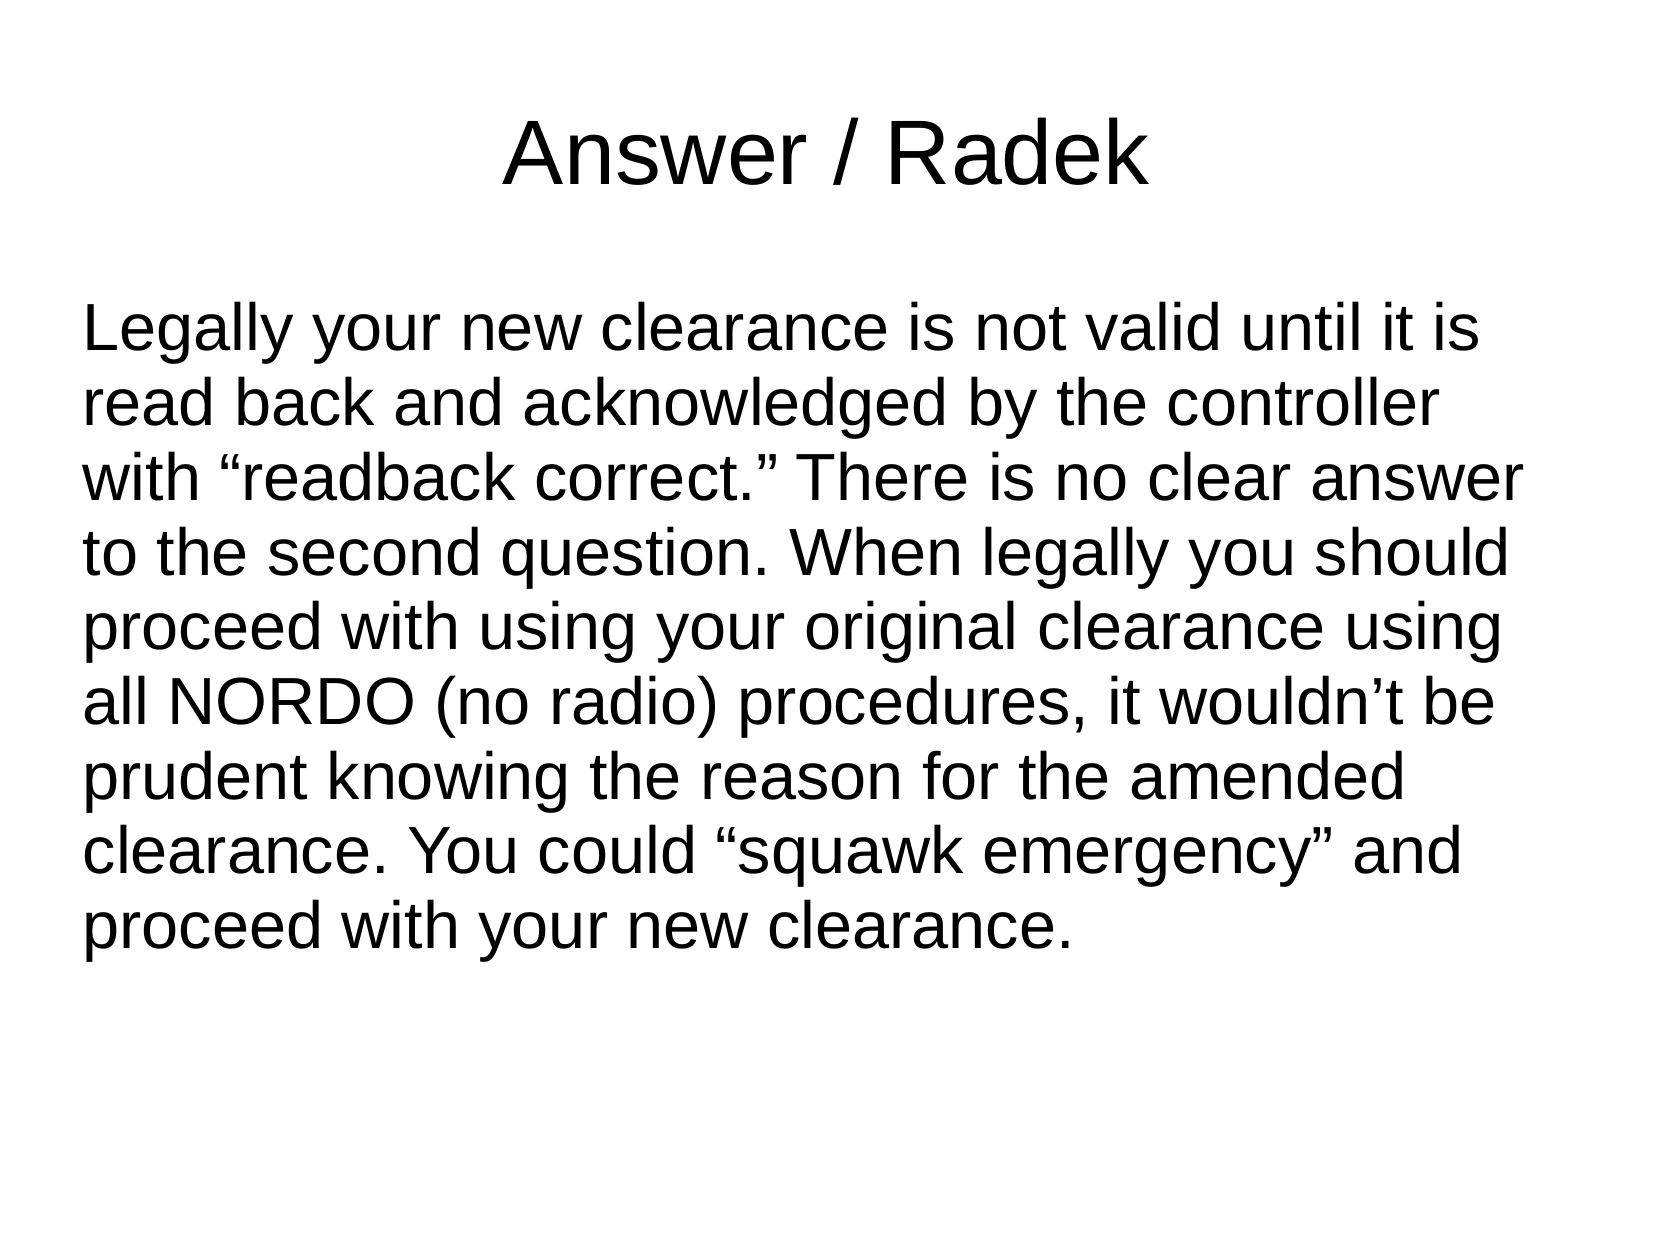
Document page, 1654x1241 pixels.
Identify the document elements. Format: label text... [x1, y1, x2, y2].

list Legally your new clearance is not valid until it is read back and acknowledged by the controller with “readback correct.” There is no clear answer to the second question. When legally you should proceed with using your original clearance using all NORDO (no radio) procedures, it wouldn’t be prudent knowing the reason for the amended clearance. You could “squawk emergency” and proceed with your new clearance. [82, 290, 1571, 1010]
title Answer / Radek [82, 49, 1571, 257]
